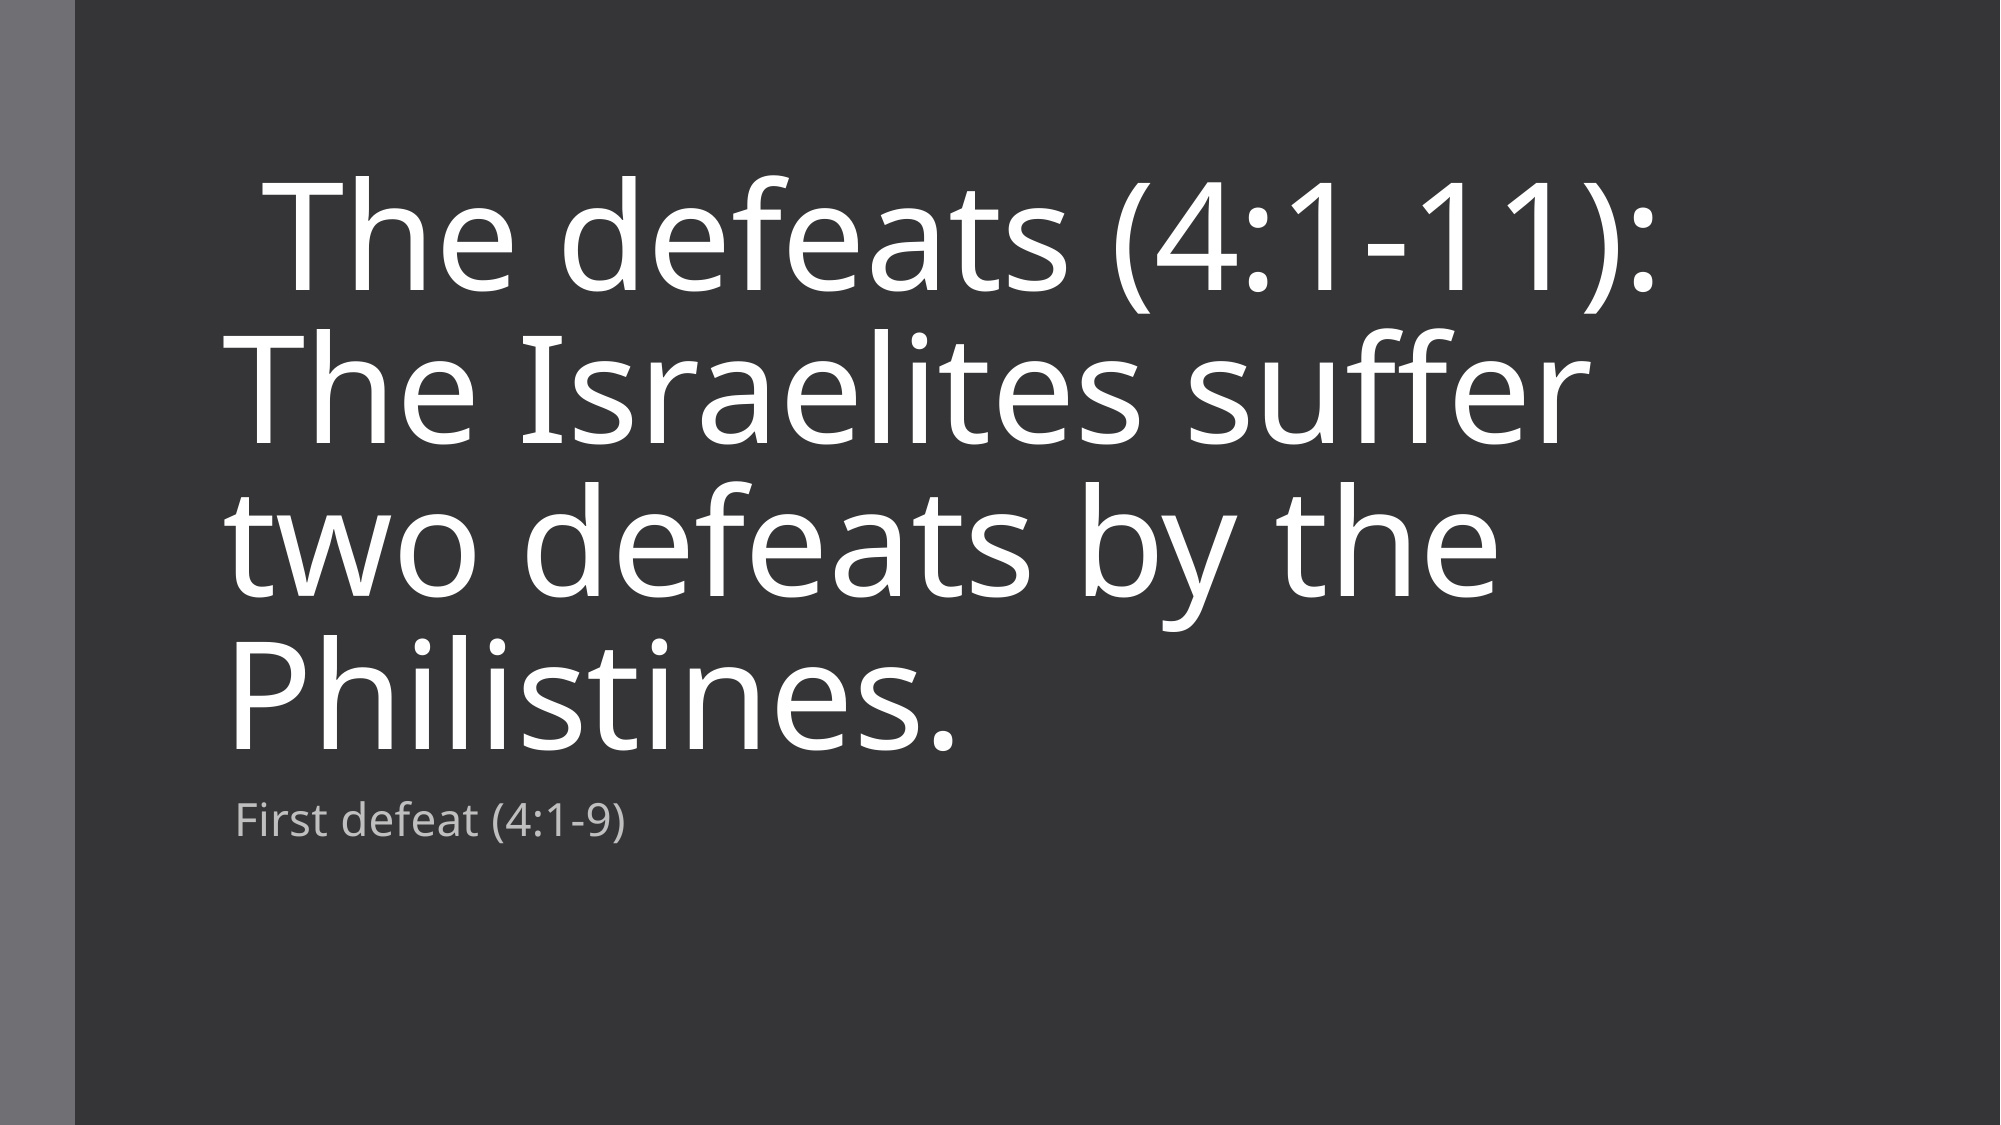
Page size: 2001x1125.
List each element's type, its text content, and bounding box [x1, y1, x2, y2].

subtitle First defeat (4:1-9) [206, 787, 1752, 1066]
title The defeats (4:1-11): The Israelites suffer two defeats by the Philistines. [206, 124, 1752, 787]
